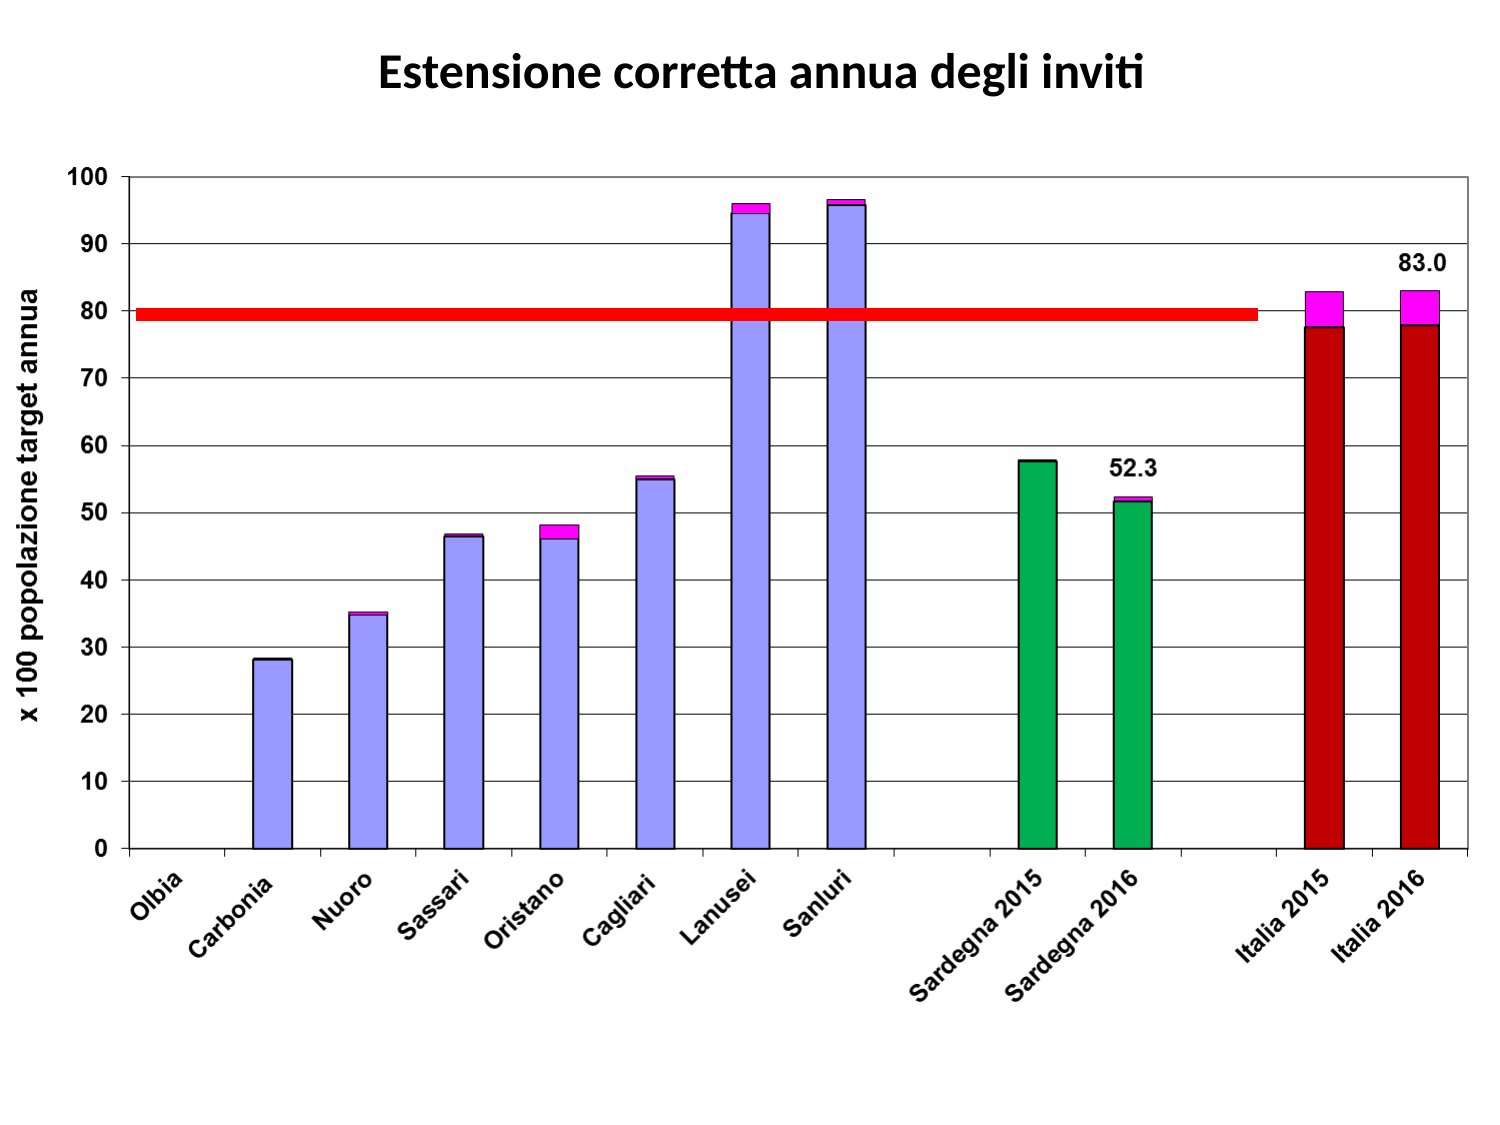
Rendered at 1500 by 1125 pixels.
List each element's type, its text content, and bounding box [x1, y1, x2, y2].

picture [0, 100, 1500, 1024]
text_box Estensione corretta annua degli inviti [265, 30, 1258, 106]
